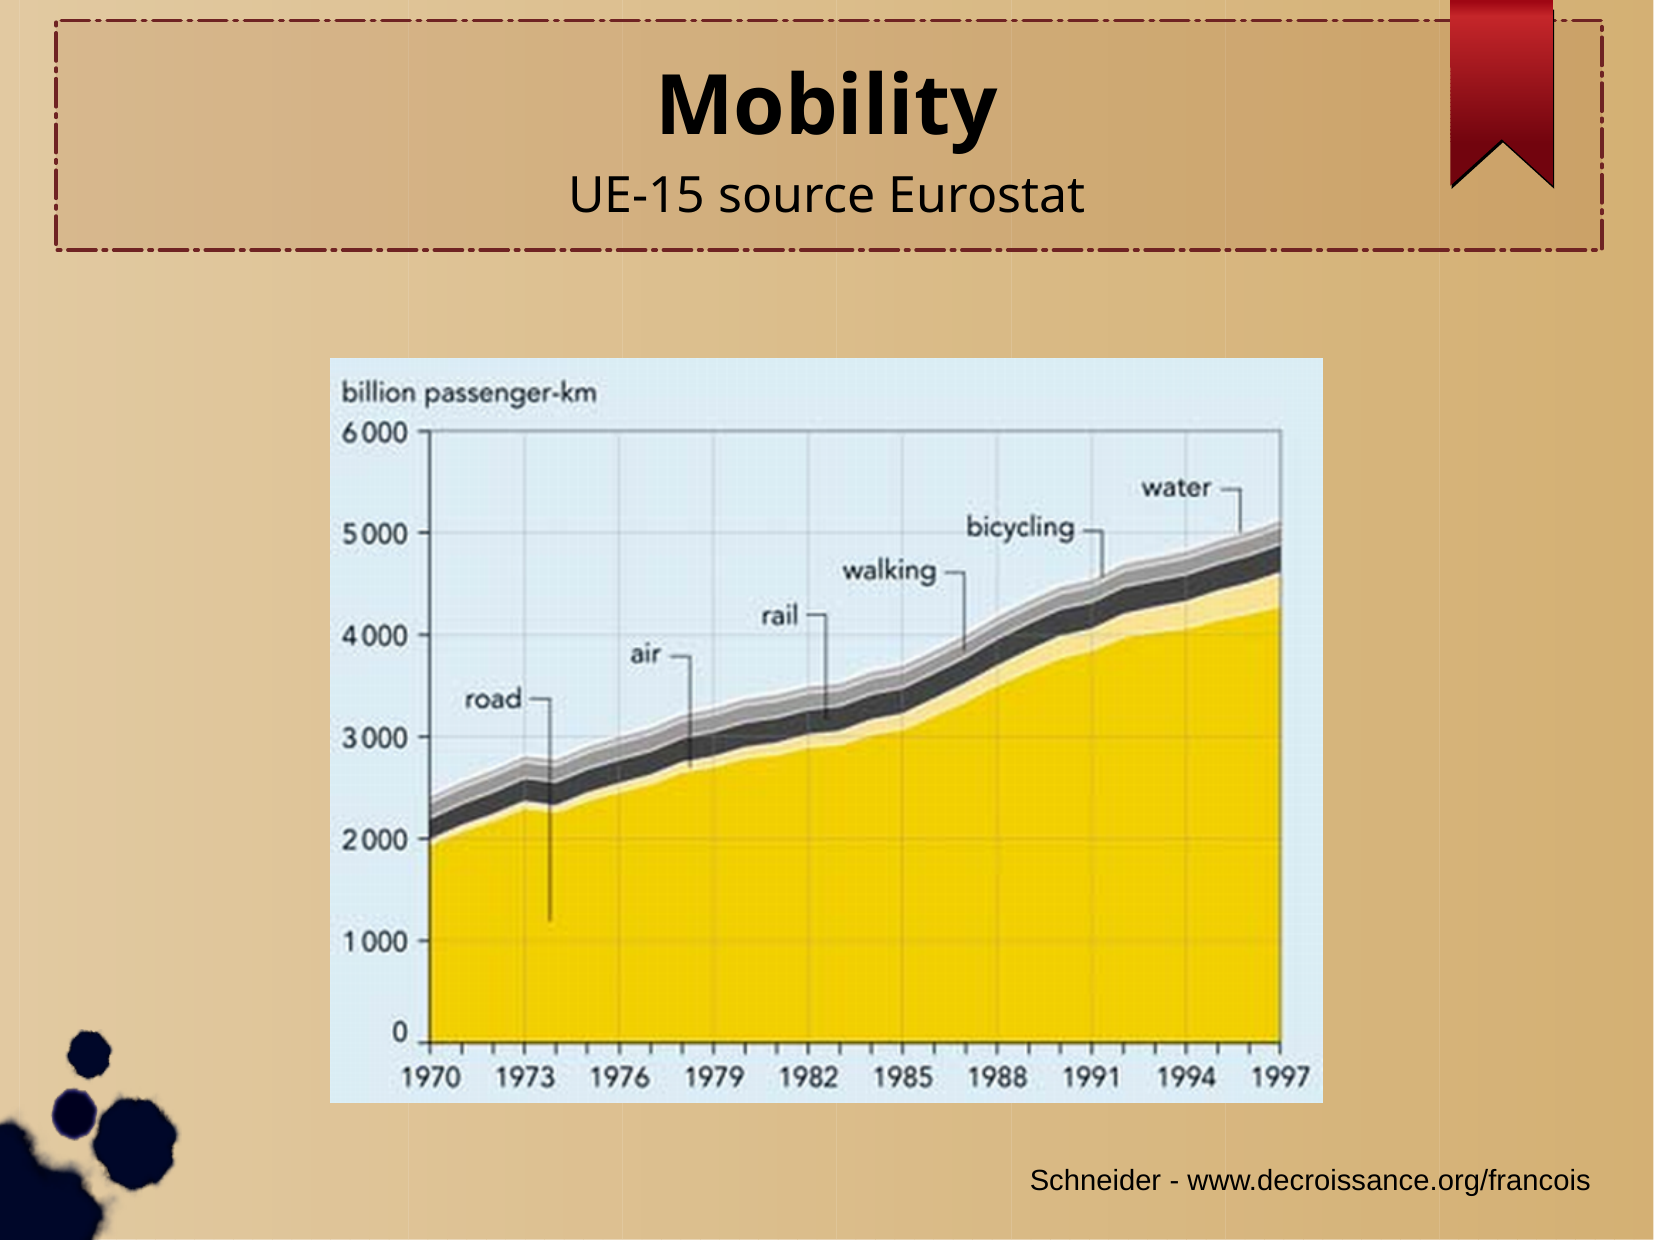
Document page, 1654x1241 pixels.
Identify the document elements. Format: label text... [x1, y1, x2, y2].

picture [330, 358, 1323, 1103]
text_box Schneider - www.decroissance.org/francois [1014, 1156, 1607, 1205]
title Mobility UE-15 source Eurostat [124, 33, 1530, 241]
